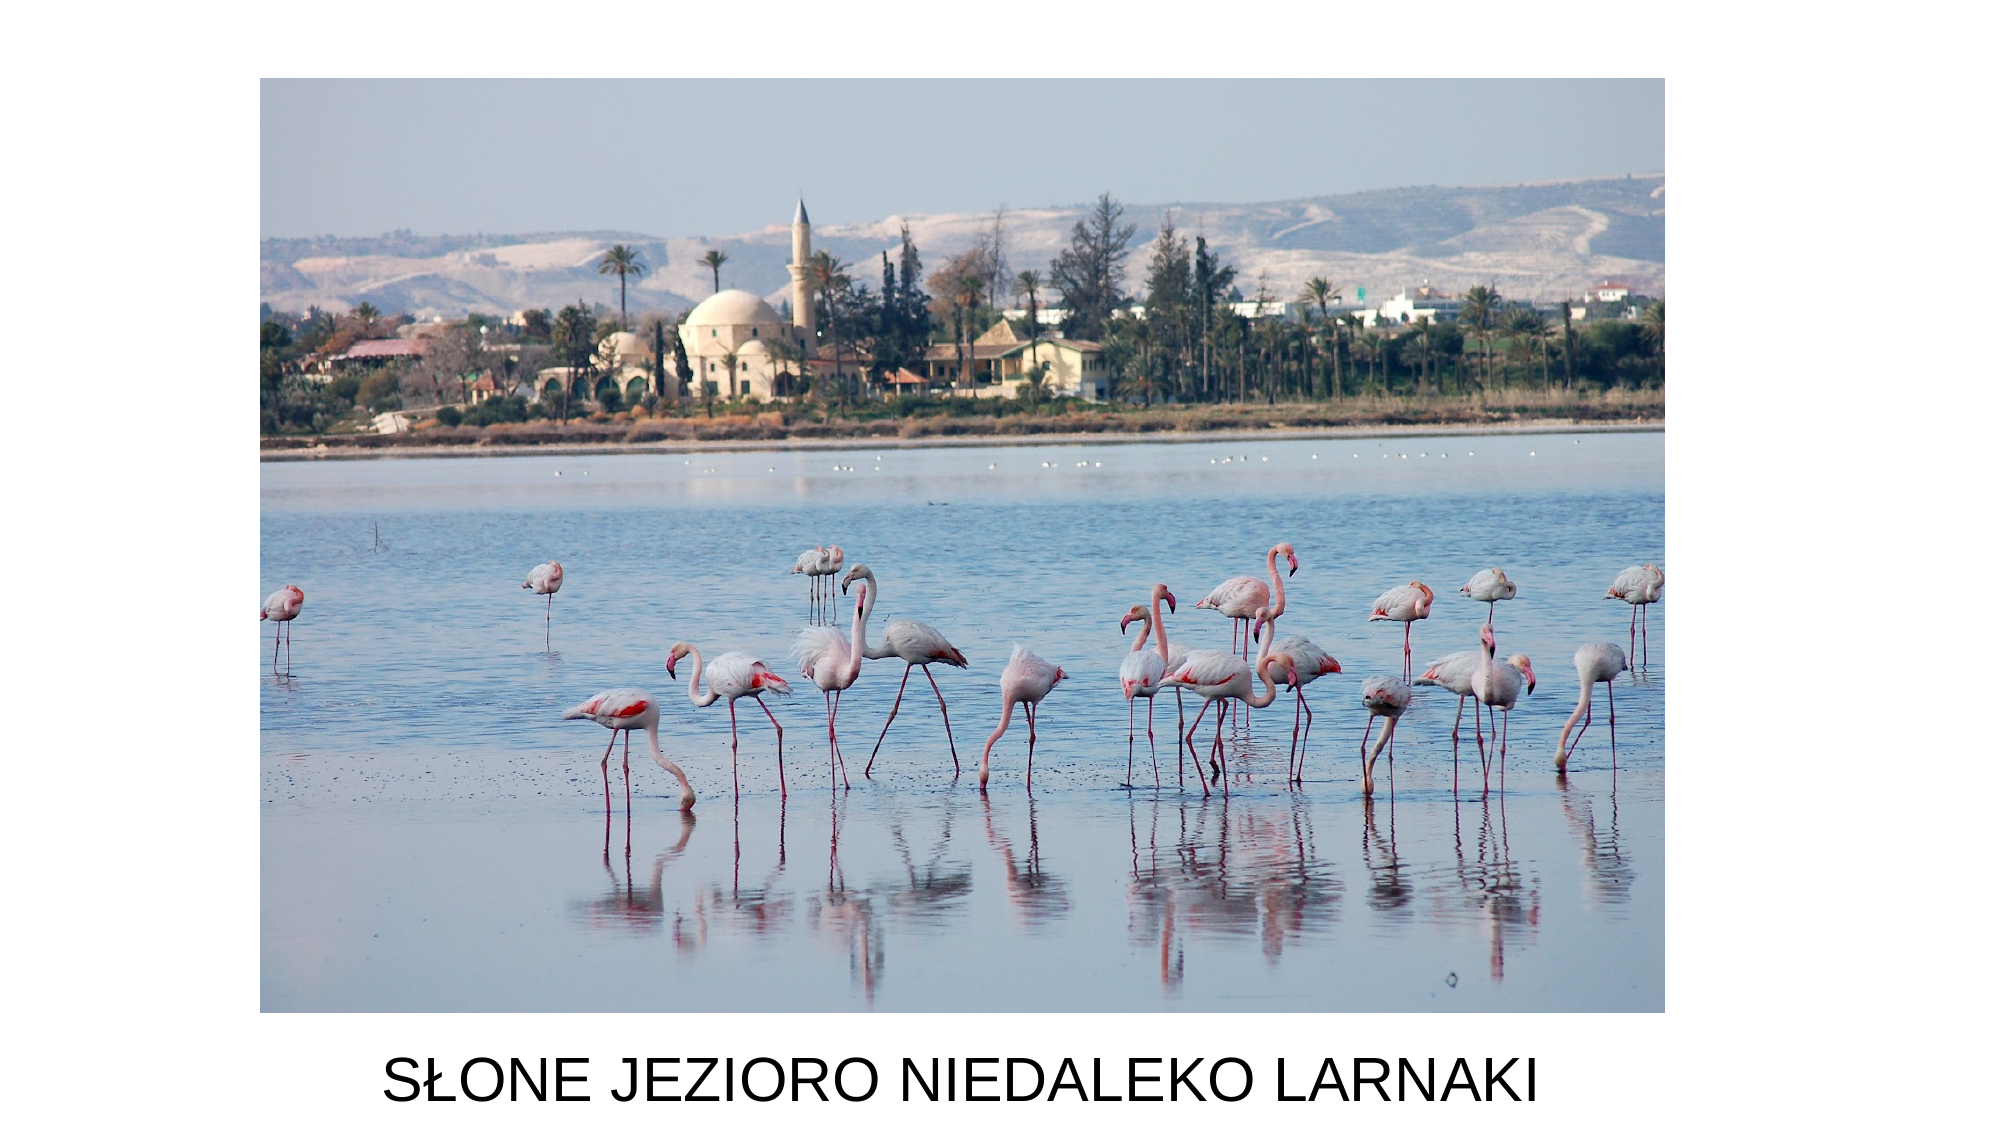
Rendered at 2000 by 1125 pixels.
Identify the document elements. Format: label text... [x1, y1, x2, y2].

text_box SŁONE JEZIORO NIEDALEKO LARNAKI [259, 1023, 1665, 1125]
picture [260, 78, 1665, 1013]
